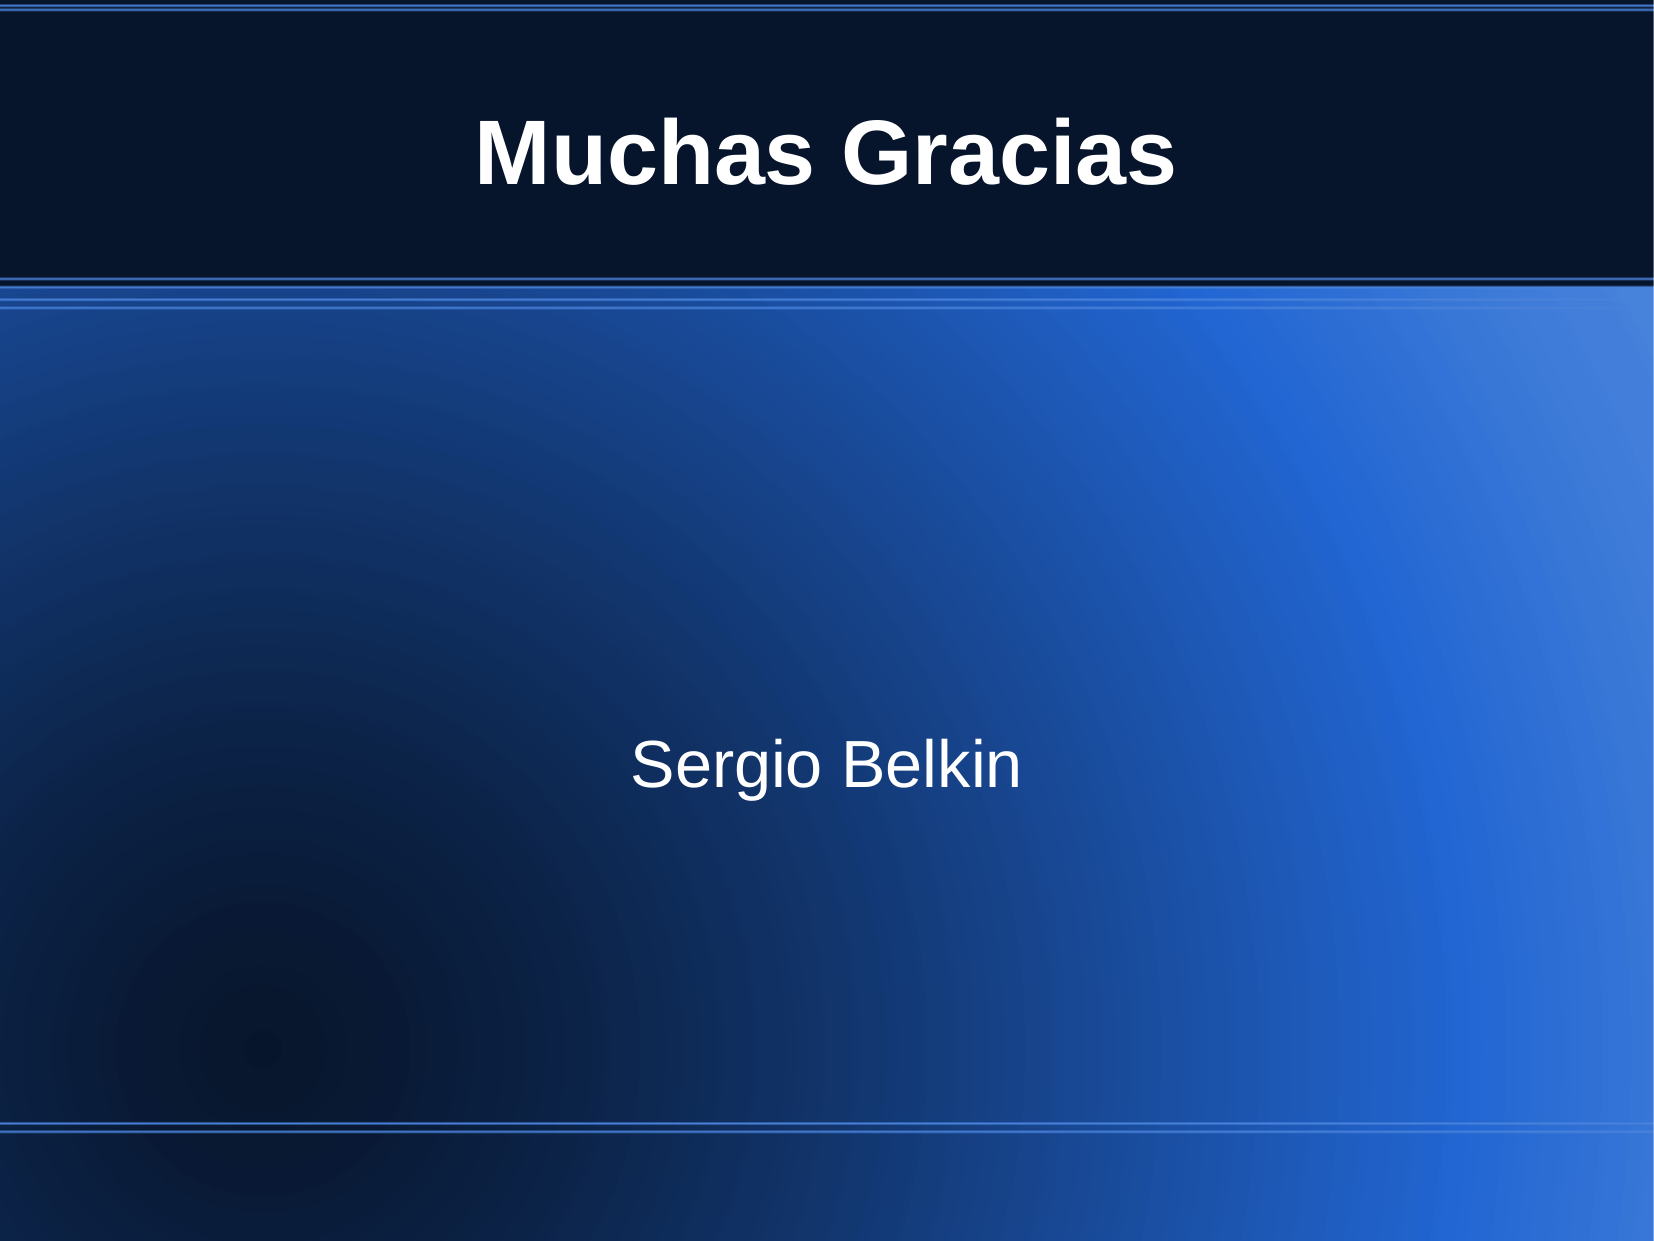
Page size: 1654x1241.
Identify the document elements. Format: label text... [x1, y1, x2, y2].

subtitle Sergio Belkin [82, 362, 1571, 1167]
picture [0, 0, 1654, 1241]
title Muchas Gracias [82, 49, 1571, 257]
